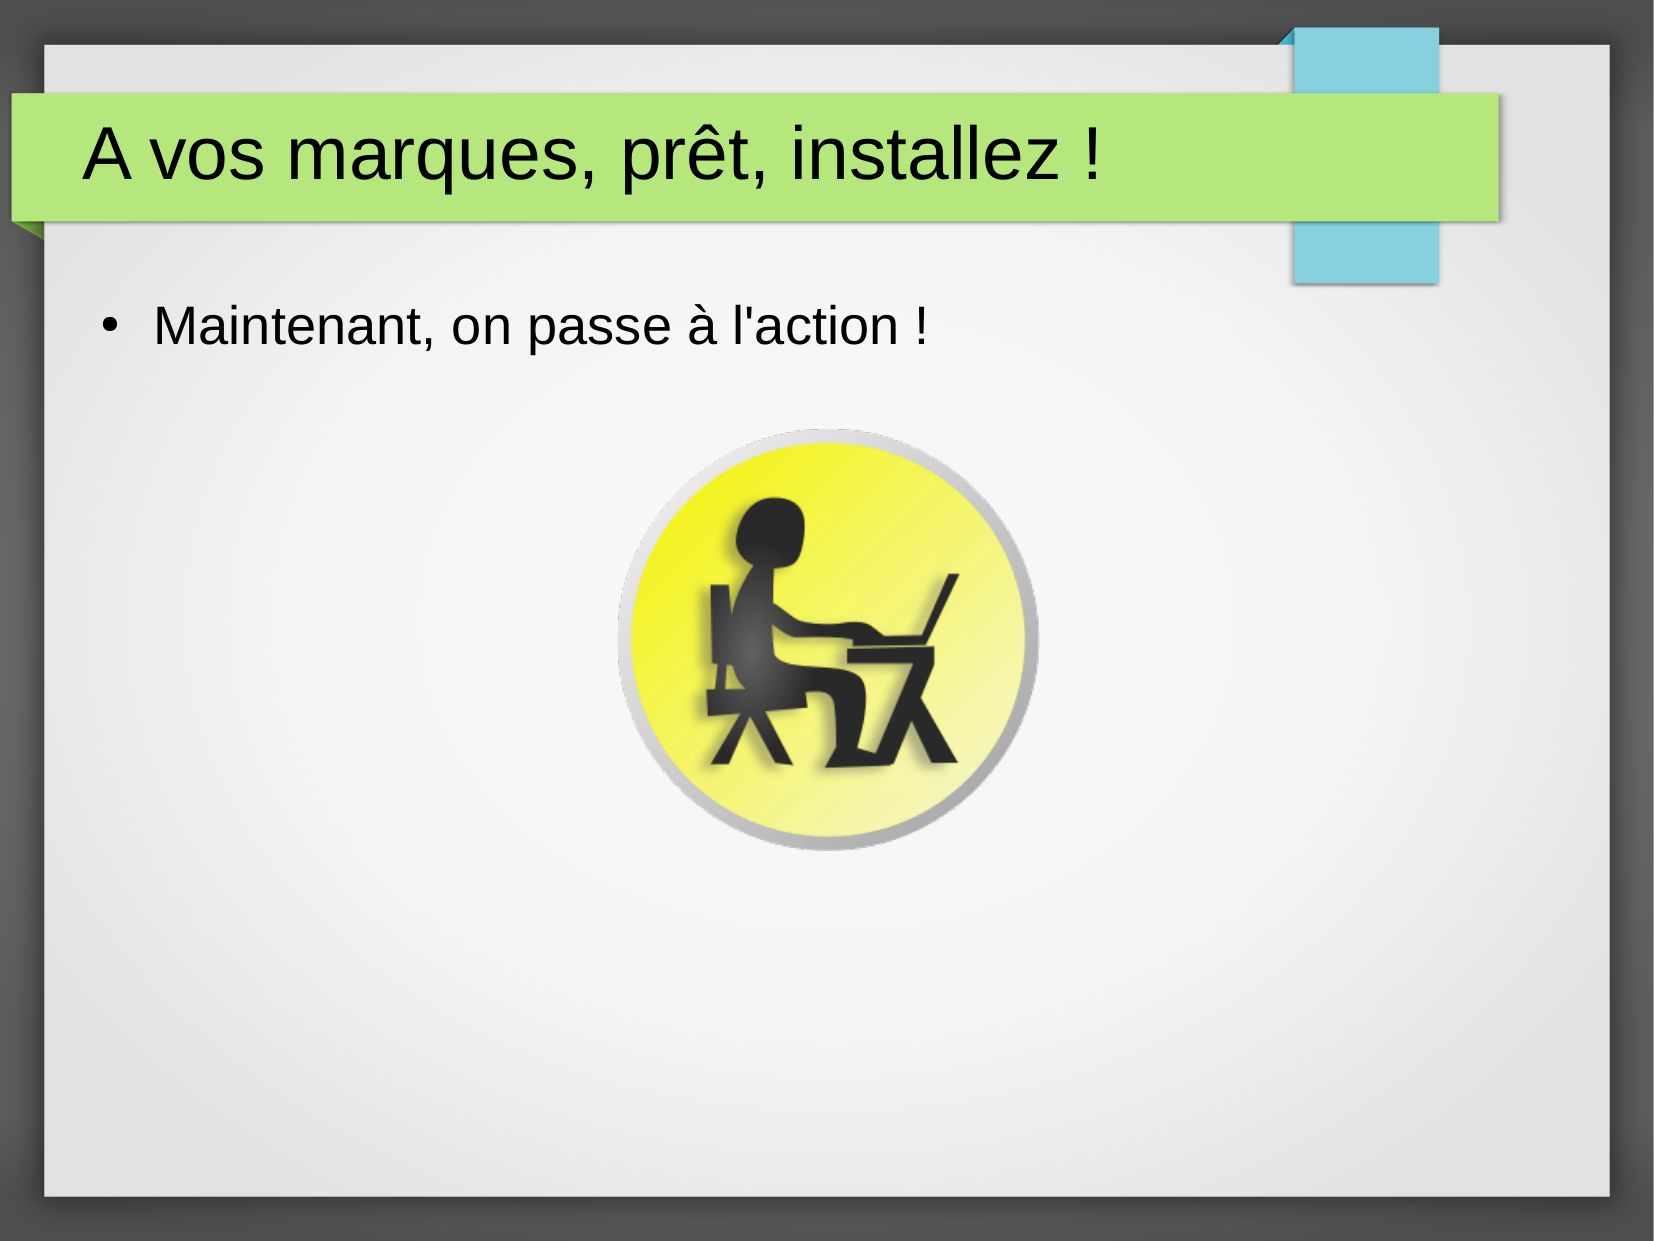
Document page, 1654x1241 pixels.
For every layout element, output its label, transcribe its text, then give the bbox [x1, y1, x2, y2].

title A vos marques, prêt, installez ! [82, 94, 1264, 213]
picture [0, 0, 1654, 1241]
list Maintenant, on passe à l'action ! [82, 295, 1571, 1015]
